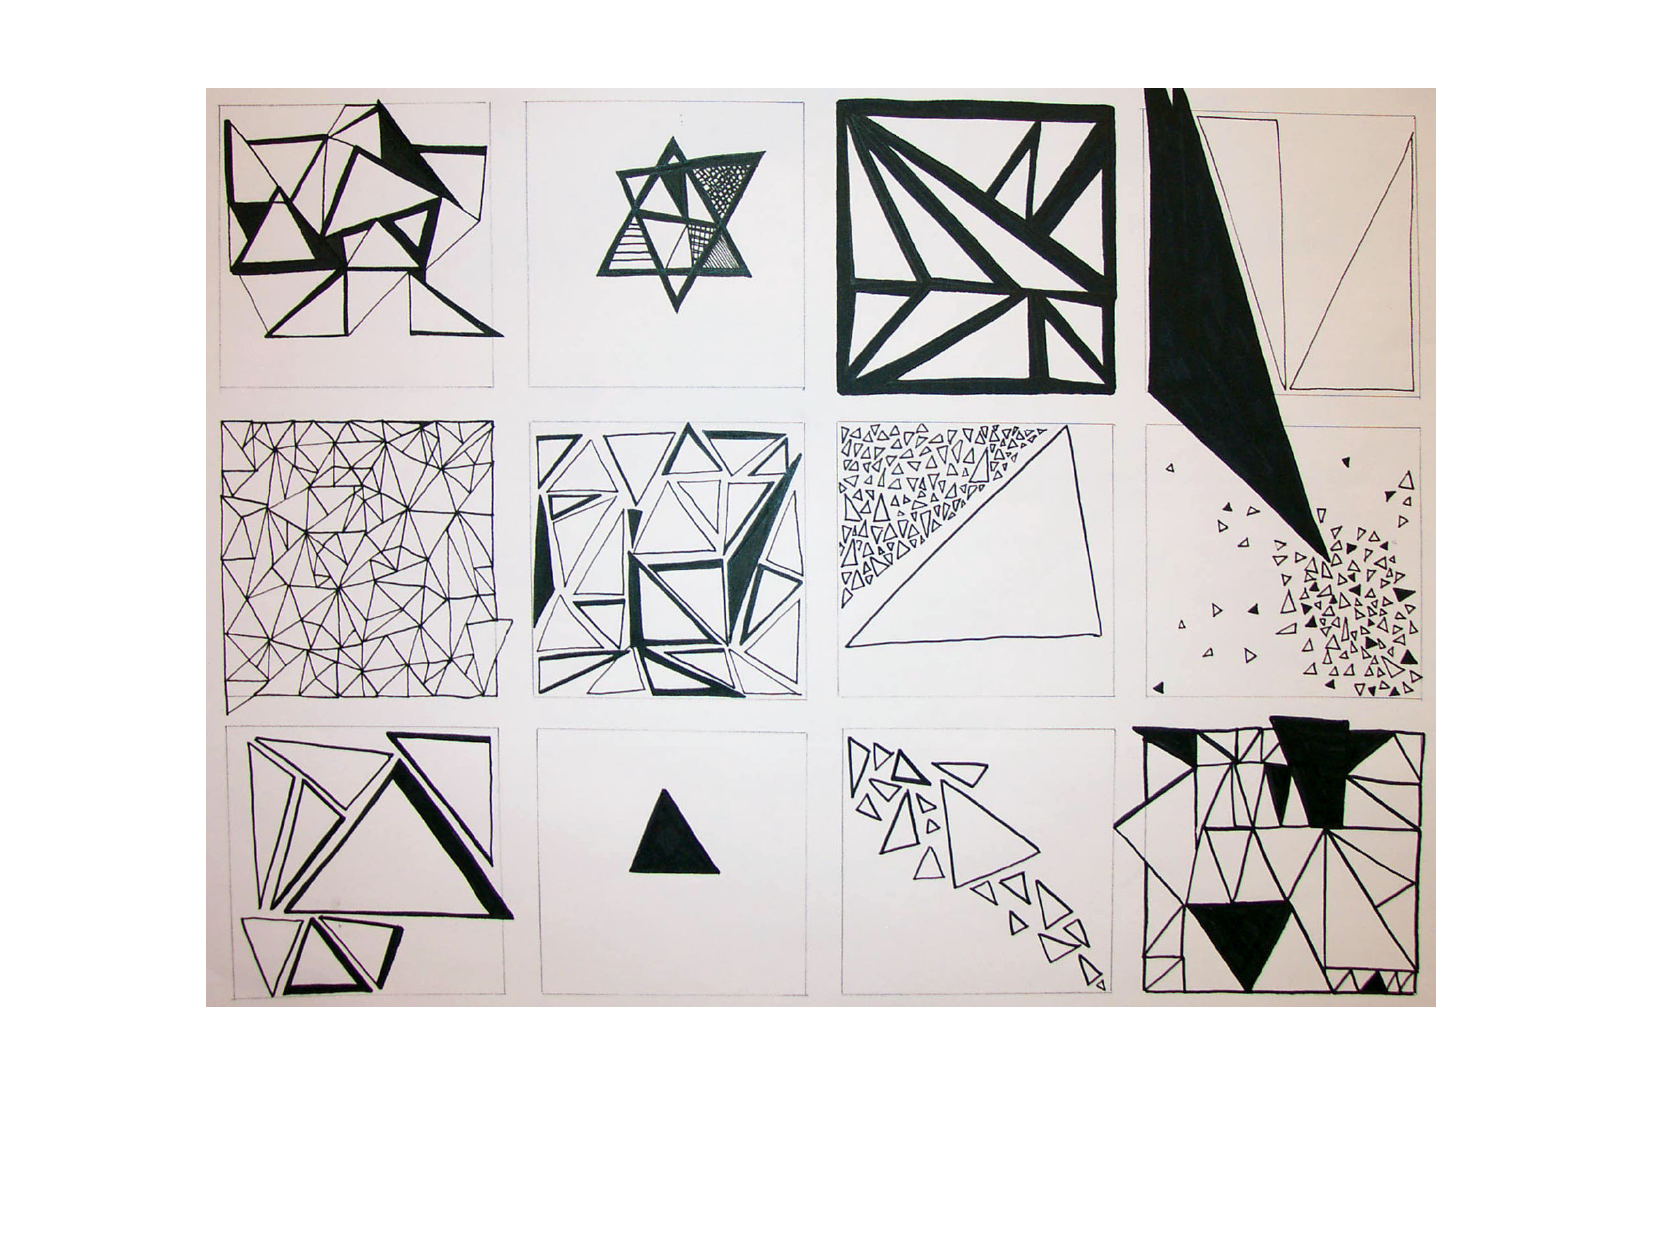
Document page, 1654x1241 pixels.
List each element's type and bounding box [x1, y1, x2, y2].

picture [206, 88, 1436, 1007]
